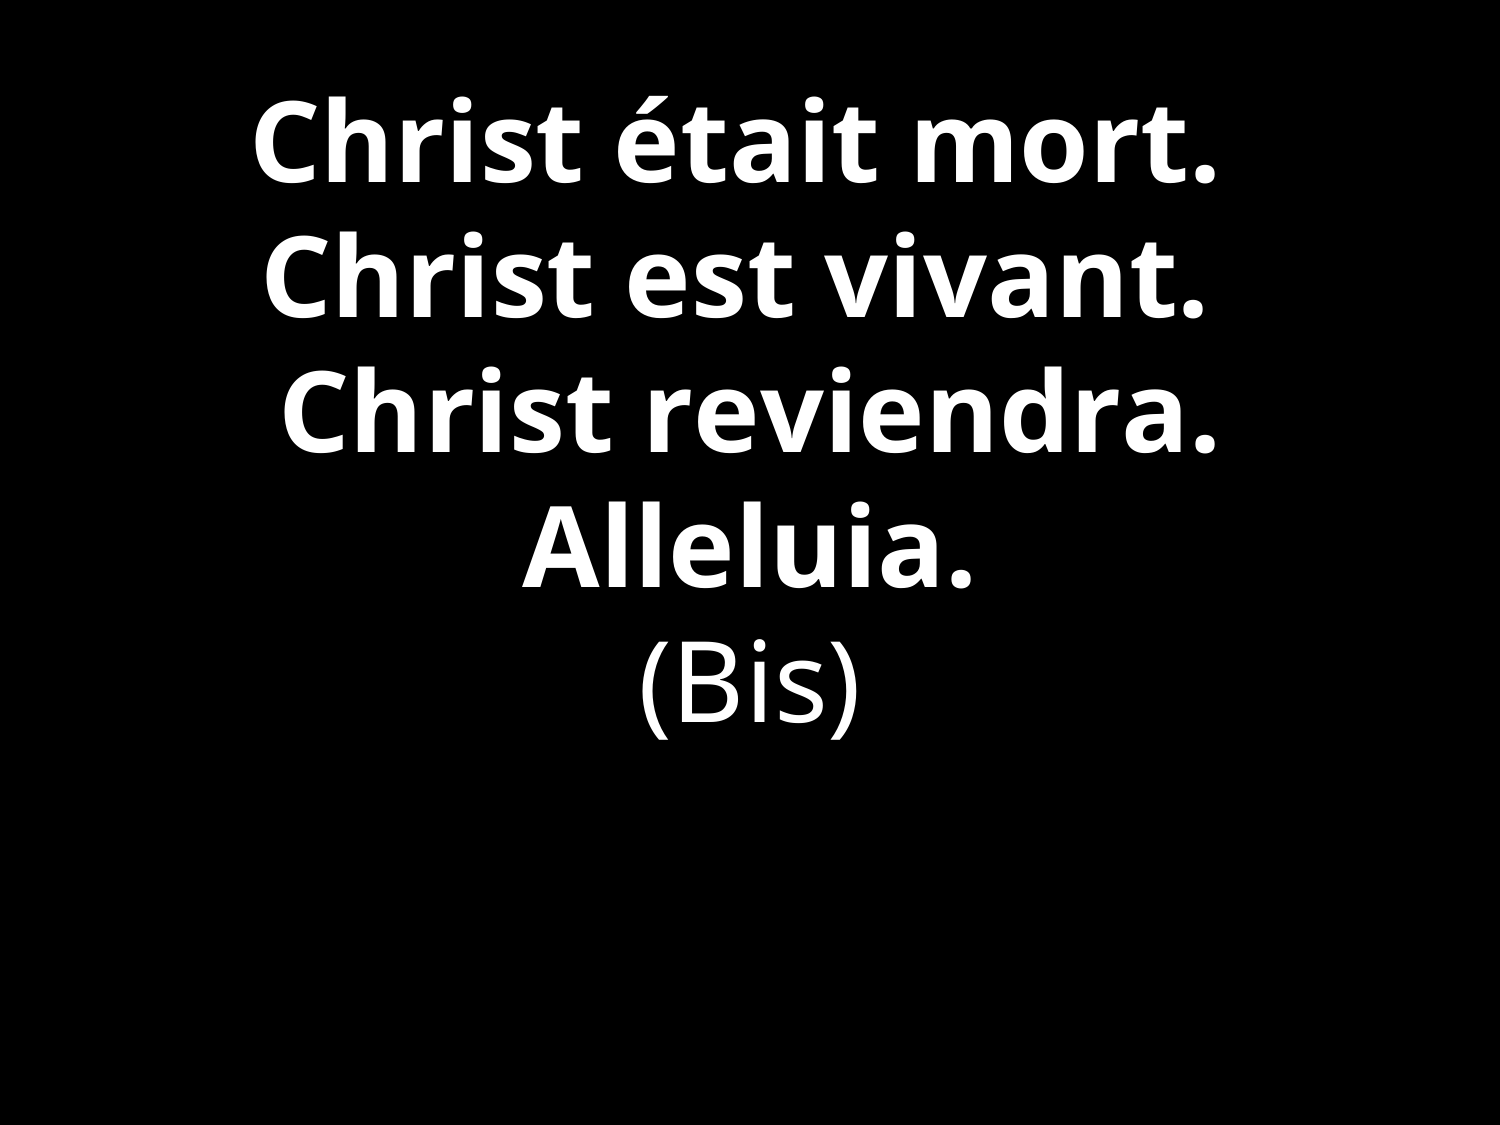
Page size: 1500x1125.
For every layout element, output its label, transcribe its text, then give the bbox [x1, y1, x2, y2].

text_box Christ était mort. Christ est vivant. Christ reviendra. Alleluia. (Bis) [0, 212, 1500, 737]
